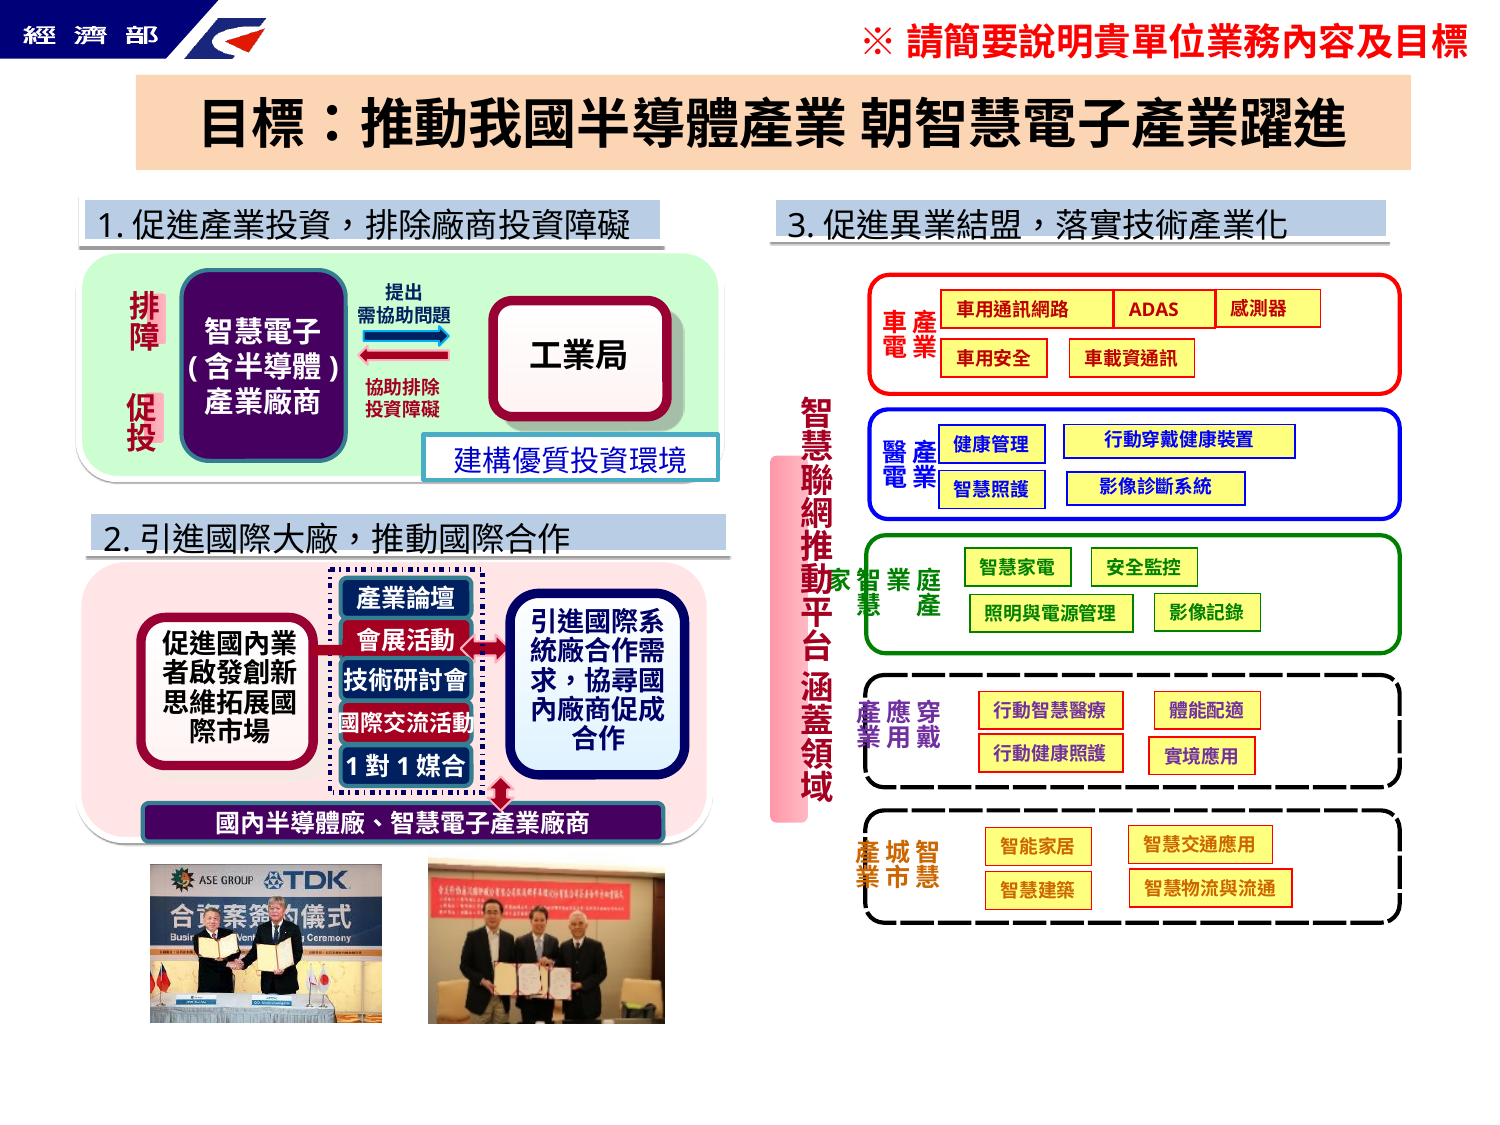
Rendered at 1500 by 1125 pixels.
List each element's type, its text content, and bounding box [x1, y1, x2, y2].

text_box 車載資通訊 [1069, 339, 1195, 377]
text_box 智慧城市產業 [858, 824, 950, 920]
text_box 工業局 [469, 331, 689, 384]
text_box 行動穿戴健康裝置 [1063, 424, 1295, 459]
text_box 產業 車電 [855, 294, 947, 393]
text_box 智慧家電 [964, 548, 1071, 587]
text_box 車用通訊網路 [941, 290, 1113, 328]
text_box 智慧建築 [985, 871, 1092, 910]
text_box 體能配適 [1154, 691, 1261, 730]
text_box 影像診斷系統 [1066, 471, 1246, 506]
text_box 智慧照護 [938, 470, 1045, 509]
text_box 會展活動 [340, 618, 472, 659]
picture [428, 850, 665, 1024]
text_box 智慧交通應用 [1128, 825, 1273, 864]
picture [150, 864, 382, 1023]
text_box 智能家居 [985, 827, 1092, 866]
text_box 促進國內業者啟發創新思維拓展國際市場 [134, 622, 327, 757]
text_box 行動健康照護 [978, 734, 1123, 772]
text_box 2.引進國際大廠，推動國際合作 [88, 510, 729, 554]
text_box [78, 560, 710, 841]
text_box 排障 [115, 282, 172, 374]
text_box 智慧聯網推動平台 涵蓋領域 [750, 388, 882, 875]
text_box 感測器 [1215, 289, 1321, 328]
text_box 促投 [112, 384, 168, 475]
text_box 國際交流活動 [340, 700, 472, 745]
text_box 智慧電子 (含半導體) 產業廠商 [181, 270, 346, 461]
text_box 產業論壇 [340, 577, 472, 618]
text_box 實境應用 [1149, 736, 1256, 775]
text_box 車用安全 [947, 339, 1048, 377]
text_box 提出 需協助問題 [327, 273, 482, 334]
text_box 影像記錄 [1154, 593, 1261, 632]
text_box 庭產業 智慧家 [882, 552, 951, 650]
text_box 1對1媒合 [340, 745, 472, 786]
text_box 行動智慧醫療 [978, 691, 1123, 730]
text_box 安全監控 [1091, 548, 1198, 587]
text_box 照明與電源管理 [970, 594, 1133, 633]
text_box 智慧物流與流通 [1129, 869, 1293, 908]
text_box 技術研討會 [340, 657, 472, 701]
text_box [78, 250, 722, 479]
text_box 產業 醫電 [855, 424, 947, 531]
text_box ADAS [1113, 290, 1215, 328]
text_box 建構優質投資環境 [423, 434, 718, 480]
text_box 協助排除 投資障礙 [345, 367, 460, 429]
text_box 3.促進異業結盟，落實技術產業化 [772, 196, 1389, 239]
text_box 國內半導體廠、智慧電子產業廠商 [142, 803, 664, 842]
text_box ※請簡要說明貴單位業務內容及目標 [844, 10, 1500, 72]
text_box 1.促進產業投資，排除廠商投資障礙 [81, 196, 664, 243]
text_box 健康管理 [938, 425, 1045, 464]
title 目標：推動我國半導體產業 朝智慧電子產業躍進 [135, 74, 1411, 170]
text_box 引進國際系統廠合作需求，協尋國內廠商促成合作 [504, 601, 693, 762]
text_box 穿戴應用產業 [882, 683, 951, 778]
